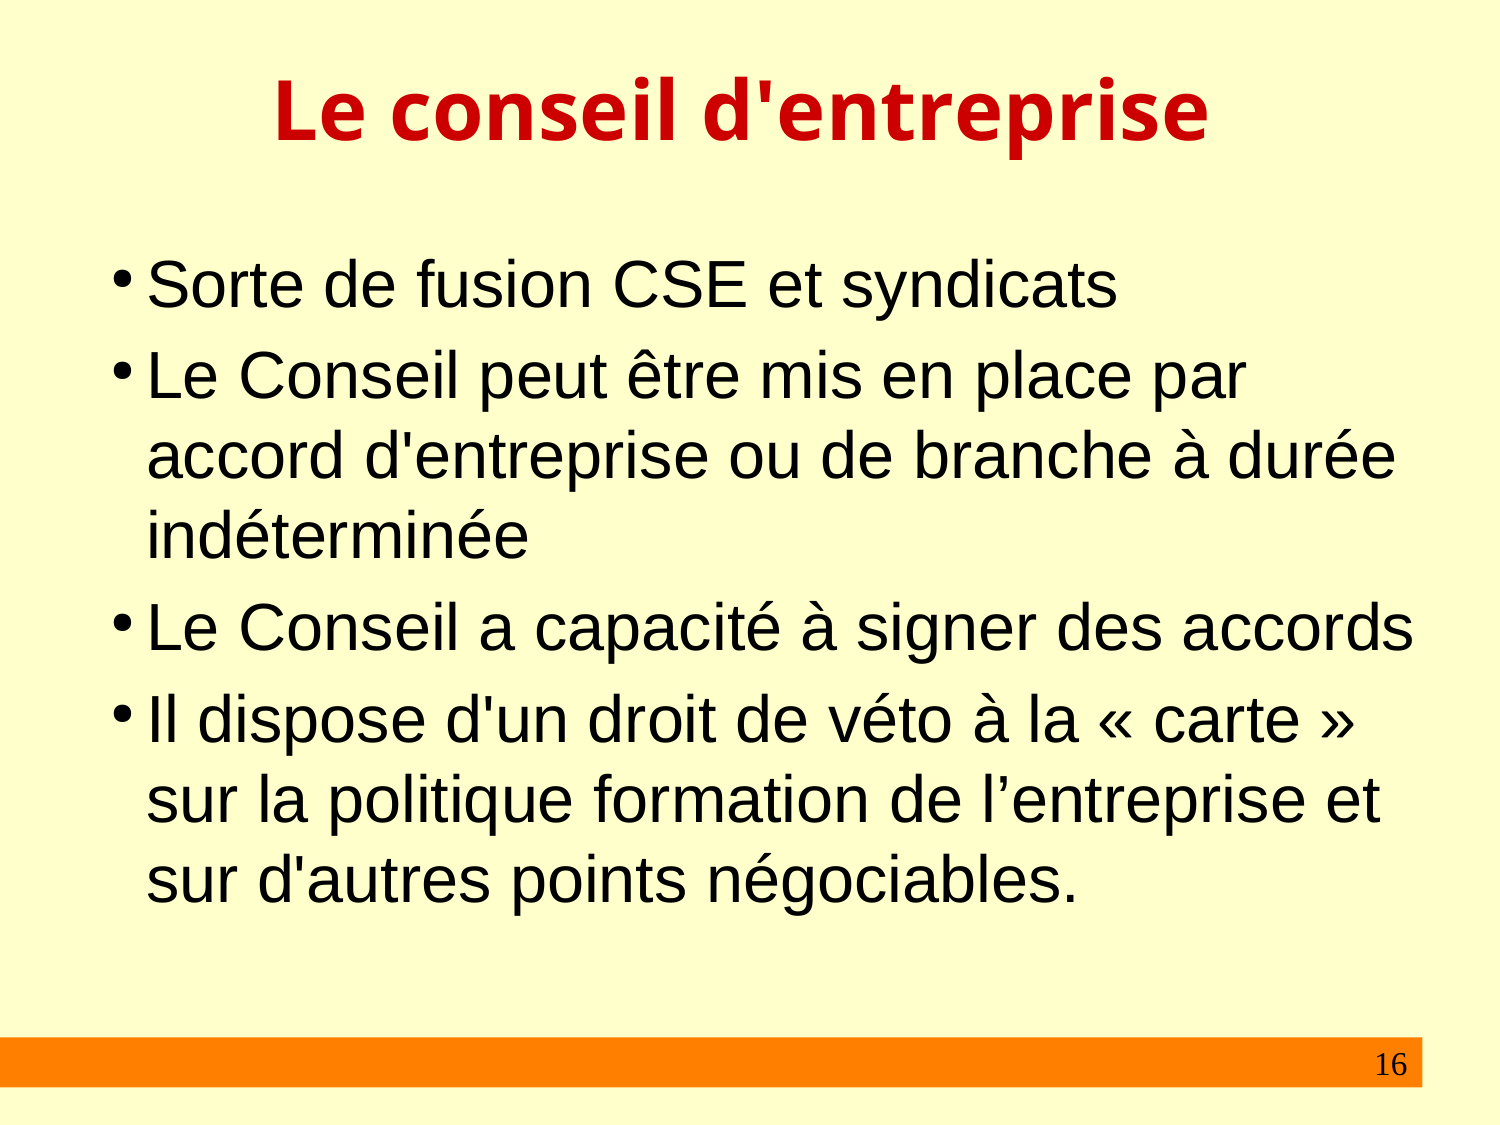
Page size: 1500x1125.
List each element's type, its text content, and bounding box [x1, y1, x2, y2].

title Le conseil d'entreprise [44, 32, 1461, 200]
text_box <numéro> [0, 1037, 1423, 1088]
text_box Sorte de fusion CSE et syndicats Le Conseil peut être mis en place par accord d'entreprise ou de branche à durée indéterminée Le Conseil a capacité à signer des accords Il dispose d'un droit de véto à la « carte » sur la politique formation de l’entreprise et sur d'autres points négociables. [95, 233, 1446, 1062]
